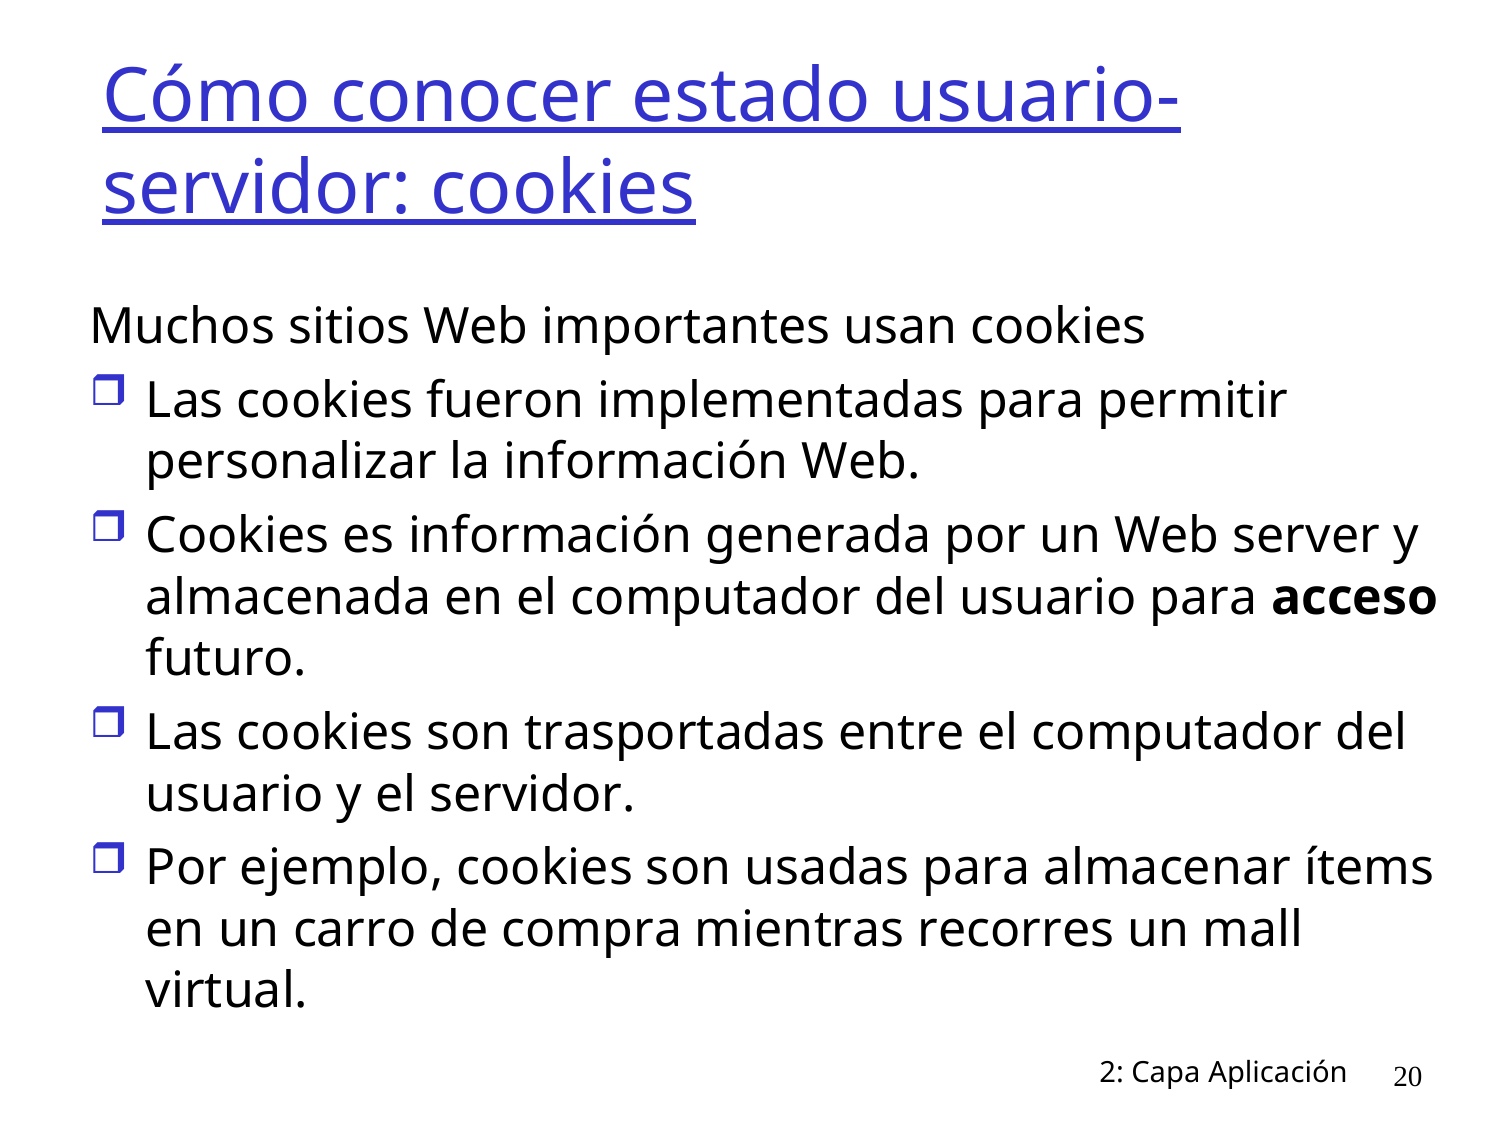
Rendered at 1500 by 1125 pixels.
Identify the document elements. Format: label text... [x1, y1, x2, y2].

title Cómo conocer estado usuario-servidor: cookies [87, 49, 1463, 231]
list Muchos sitios Web importantes usan cookies Las cookies fueron implementadas para permitir personalizar la información Web. Cookies es información generada por un Web server y almacenada en el computador del usuario para acceso futuro. Las cookies son trasportadas entre el computador del usuario y el servidor. Por ejemplo, cookies son usadas para almacenar ítems en un carro de compra mientras recorres un mall virtual. [75, 286, 1463, 1066]
